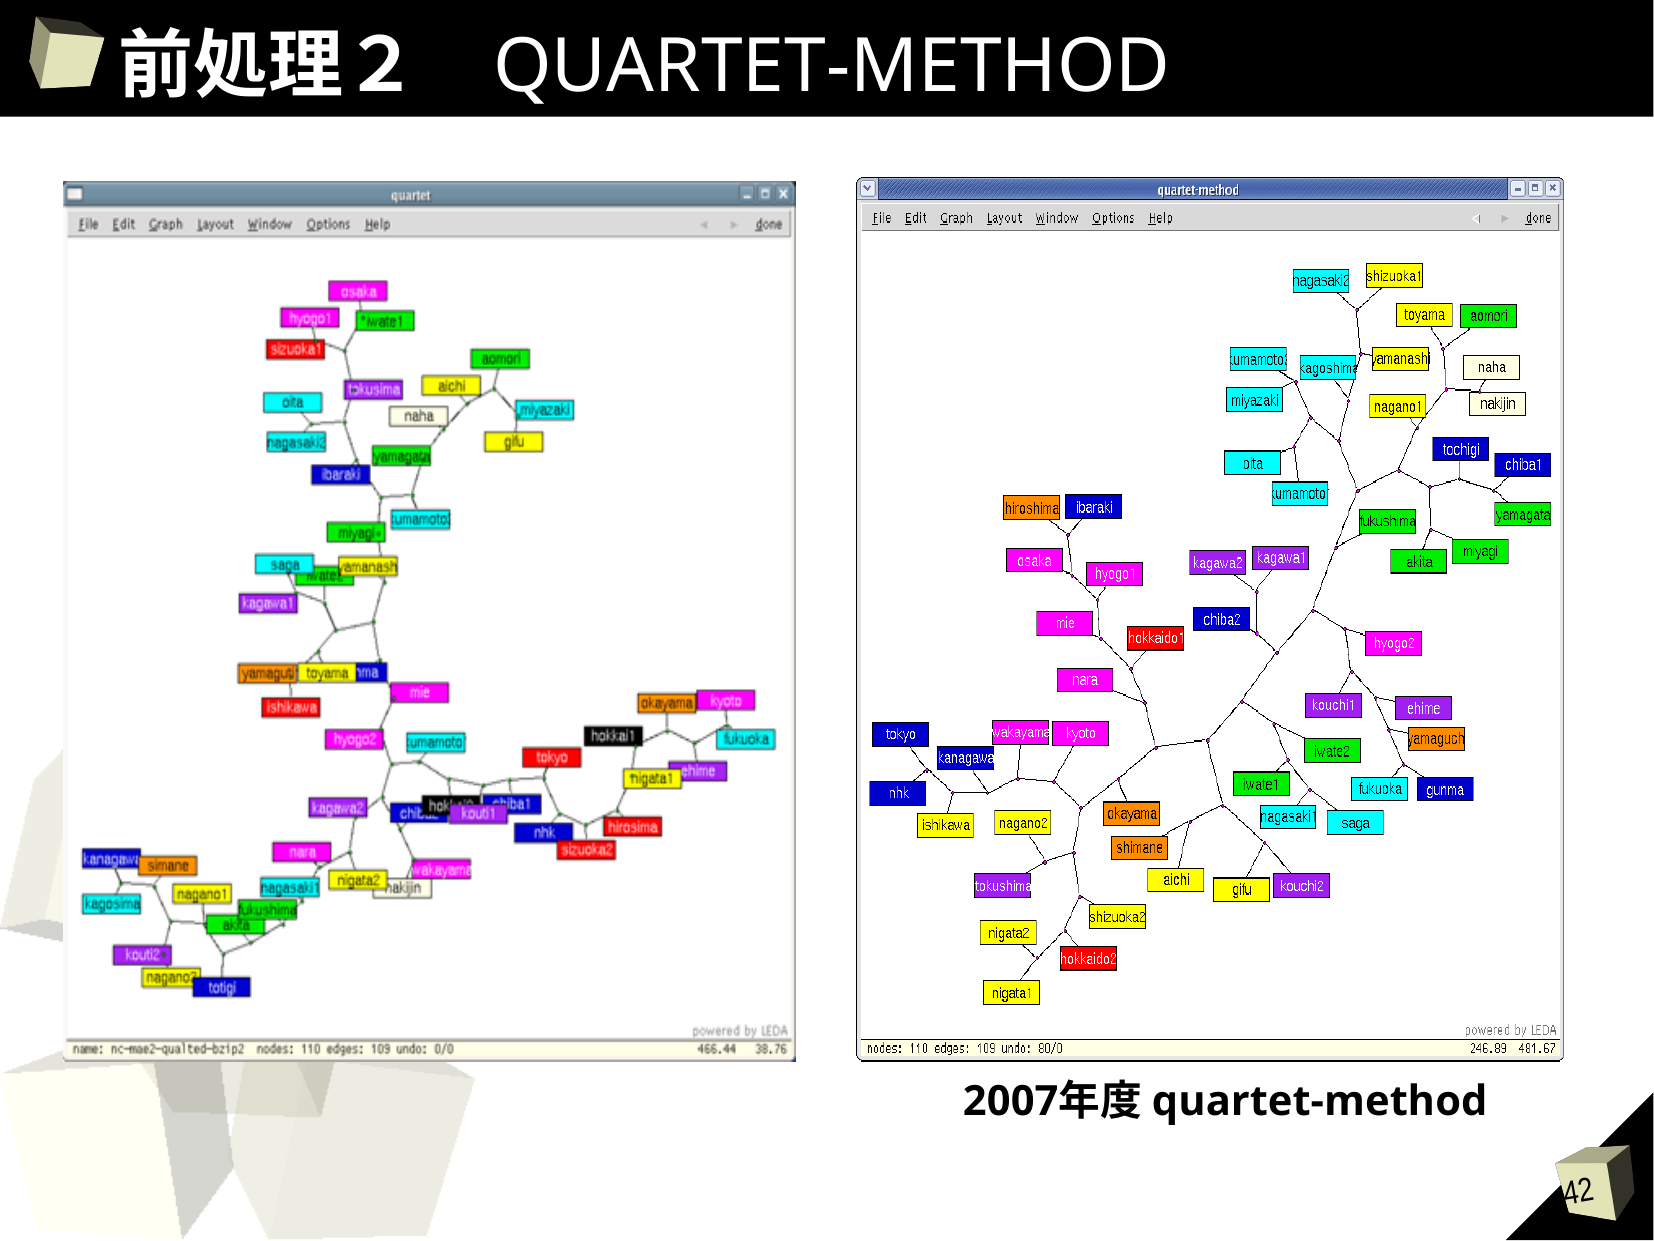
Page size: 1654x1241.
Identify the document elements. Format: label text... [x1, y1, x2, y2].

text_box 2007年度 quartet-method [944, 1071, 1506, 1123]
picture [856, 177, 1565, 1063]
picture [0, 181, 798, 1241]
title 前処理２ QUARTET-METHOD [118, 0, 1595, 119]
